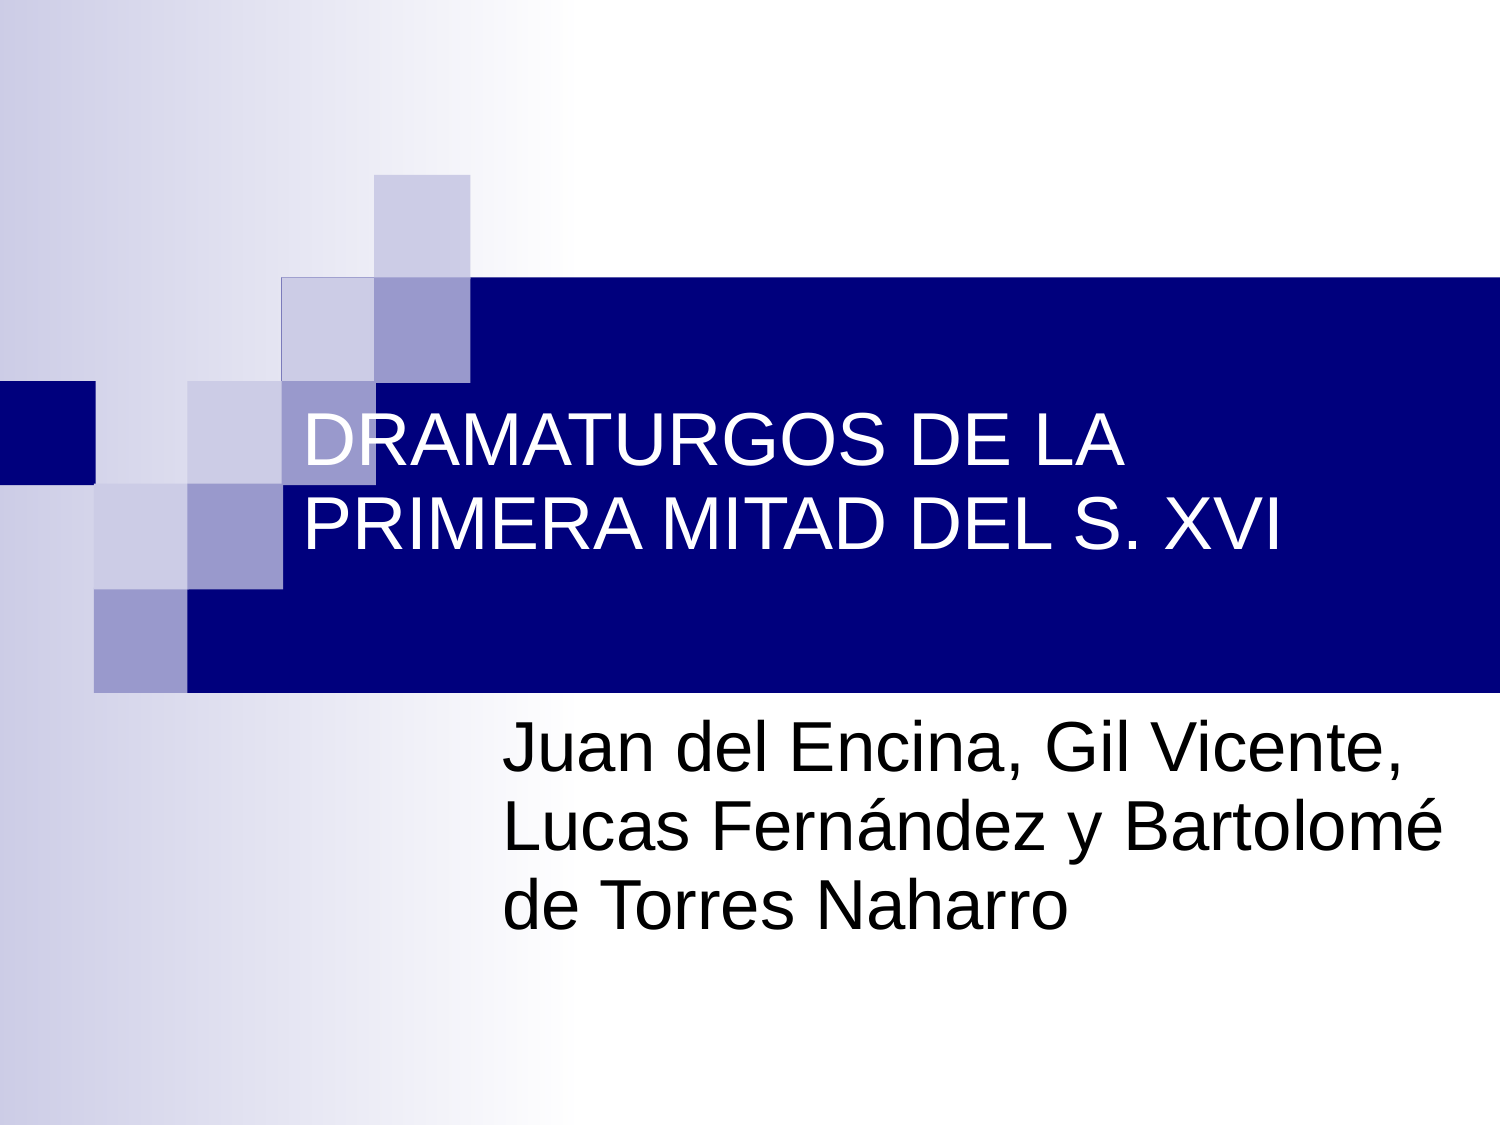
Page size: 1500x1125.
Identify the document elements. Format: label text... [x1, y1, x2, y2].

title DRAMATURGOS DE LA PRIMERA MITAD DEL S. XVI [287, 299, 1475, 663]
subtitle Juan del Encina, Gil Vicente, Lucas Fernández y Bartolomé de Torres Naharro [487, 699, 1476, 1031]
